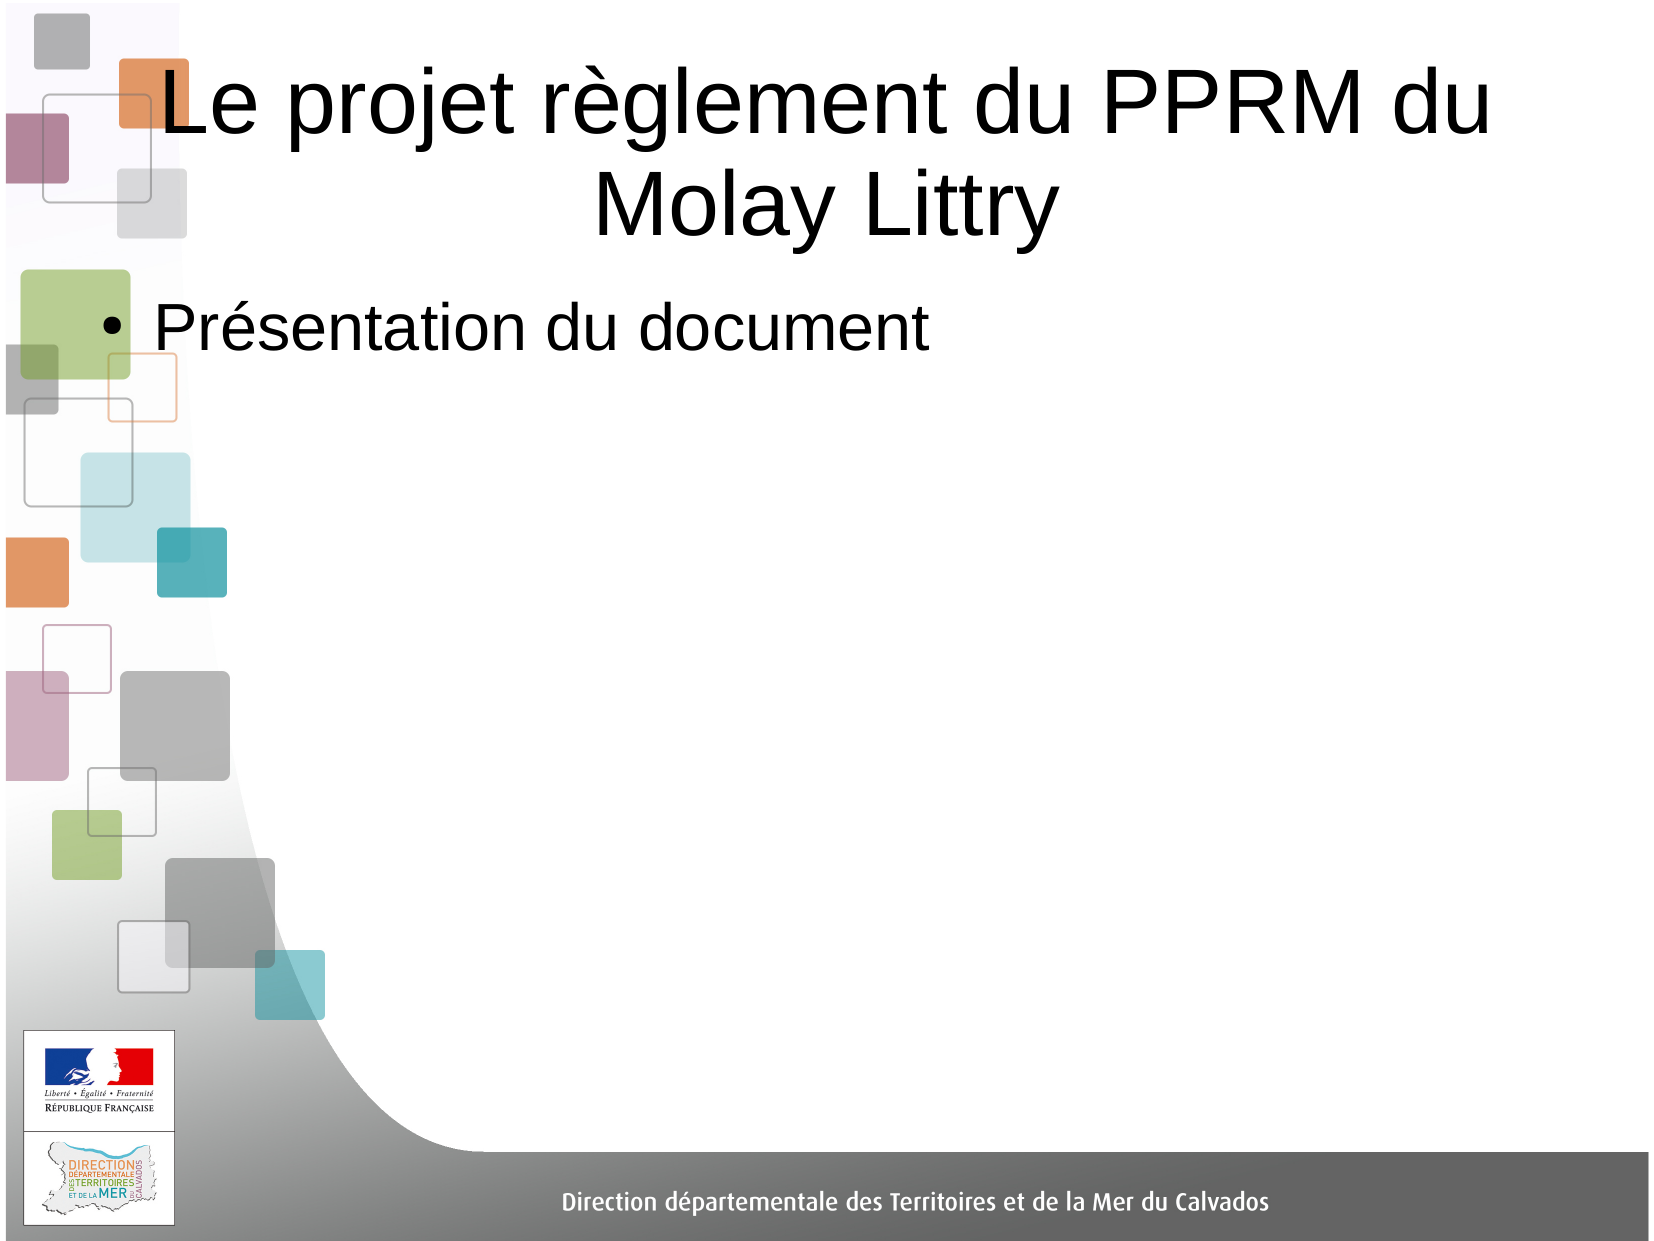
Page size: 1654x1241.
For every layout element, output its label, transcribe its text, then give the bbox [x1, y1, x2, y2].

picture [5, 3, 1654, 1241]
title Le projet règlement du PPRM du Molay Littry [82, 49, 1571, 257]
list Présentation du document [82, 290, 1571, 1010]
